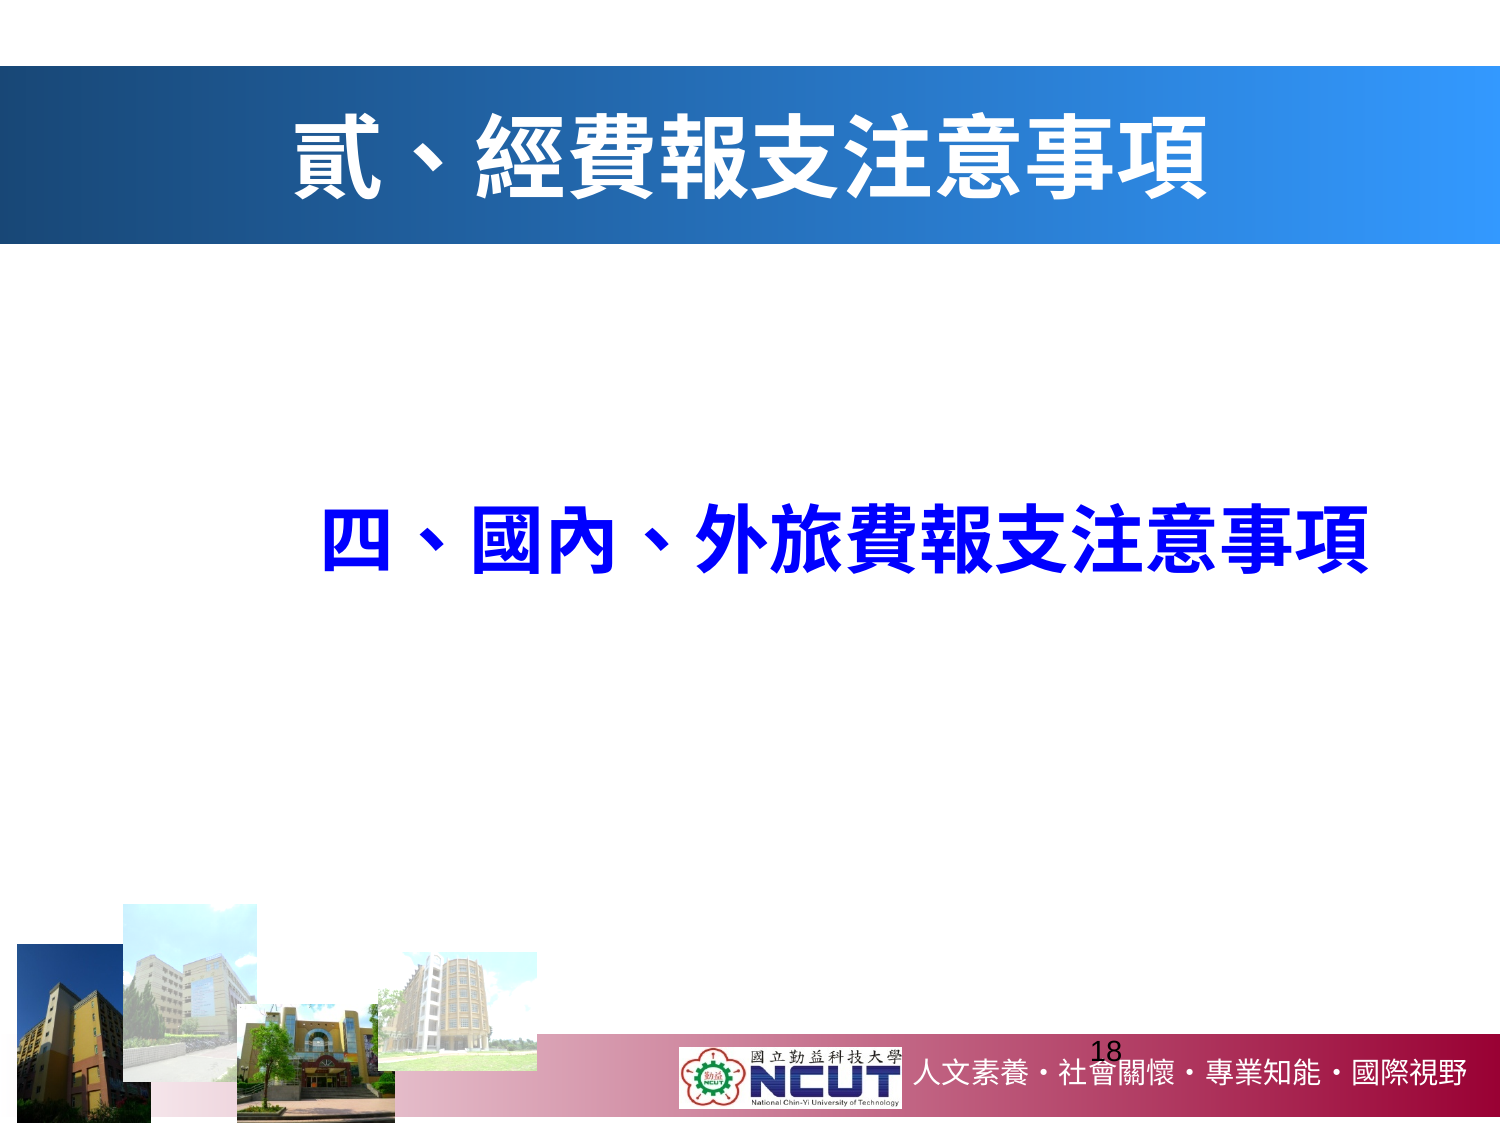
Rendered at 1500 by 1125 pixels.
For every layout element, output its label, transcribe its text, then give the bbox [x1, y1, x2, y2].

title 貳、經費報支注意事項 [0, 66, 1500, 244]
text_box [1074, 1024, 1426, 1103]
list 四、國內、外旅費報支注意事項 [64, 267, 1500, 977]
